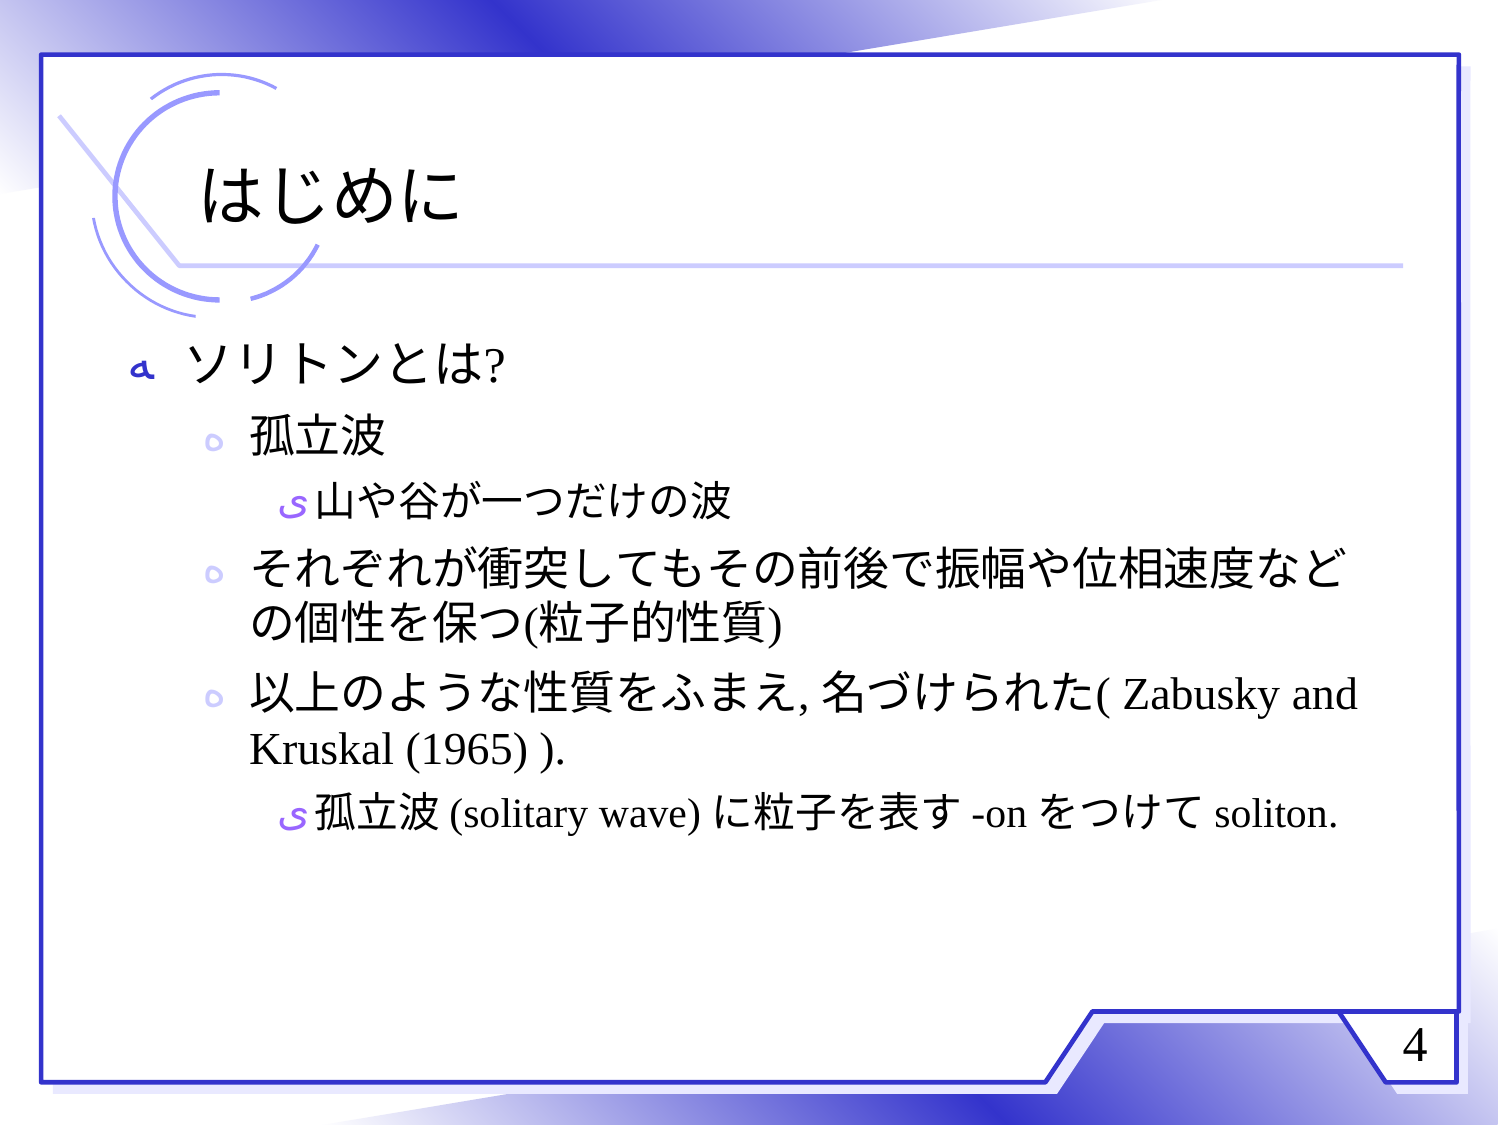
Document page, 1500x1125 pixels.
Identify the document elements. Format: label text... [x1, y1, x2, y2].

list ソリトンとは? 孤立波 山や谷が一つだけの波 それぞれが衝突してもその前後で振幅や位相速度などの個性を保つ(粒子的性質) 以上のような性質をふまえ, 名づけられた( Zabusky and Kruskal (1965) ). 孤立波 (solitary wave) に粒子を表す -on をつけて soliton. [112, 324, 1388, 1021]
title はじめに [183, 85, 1388, 302]
